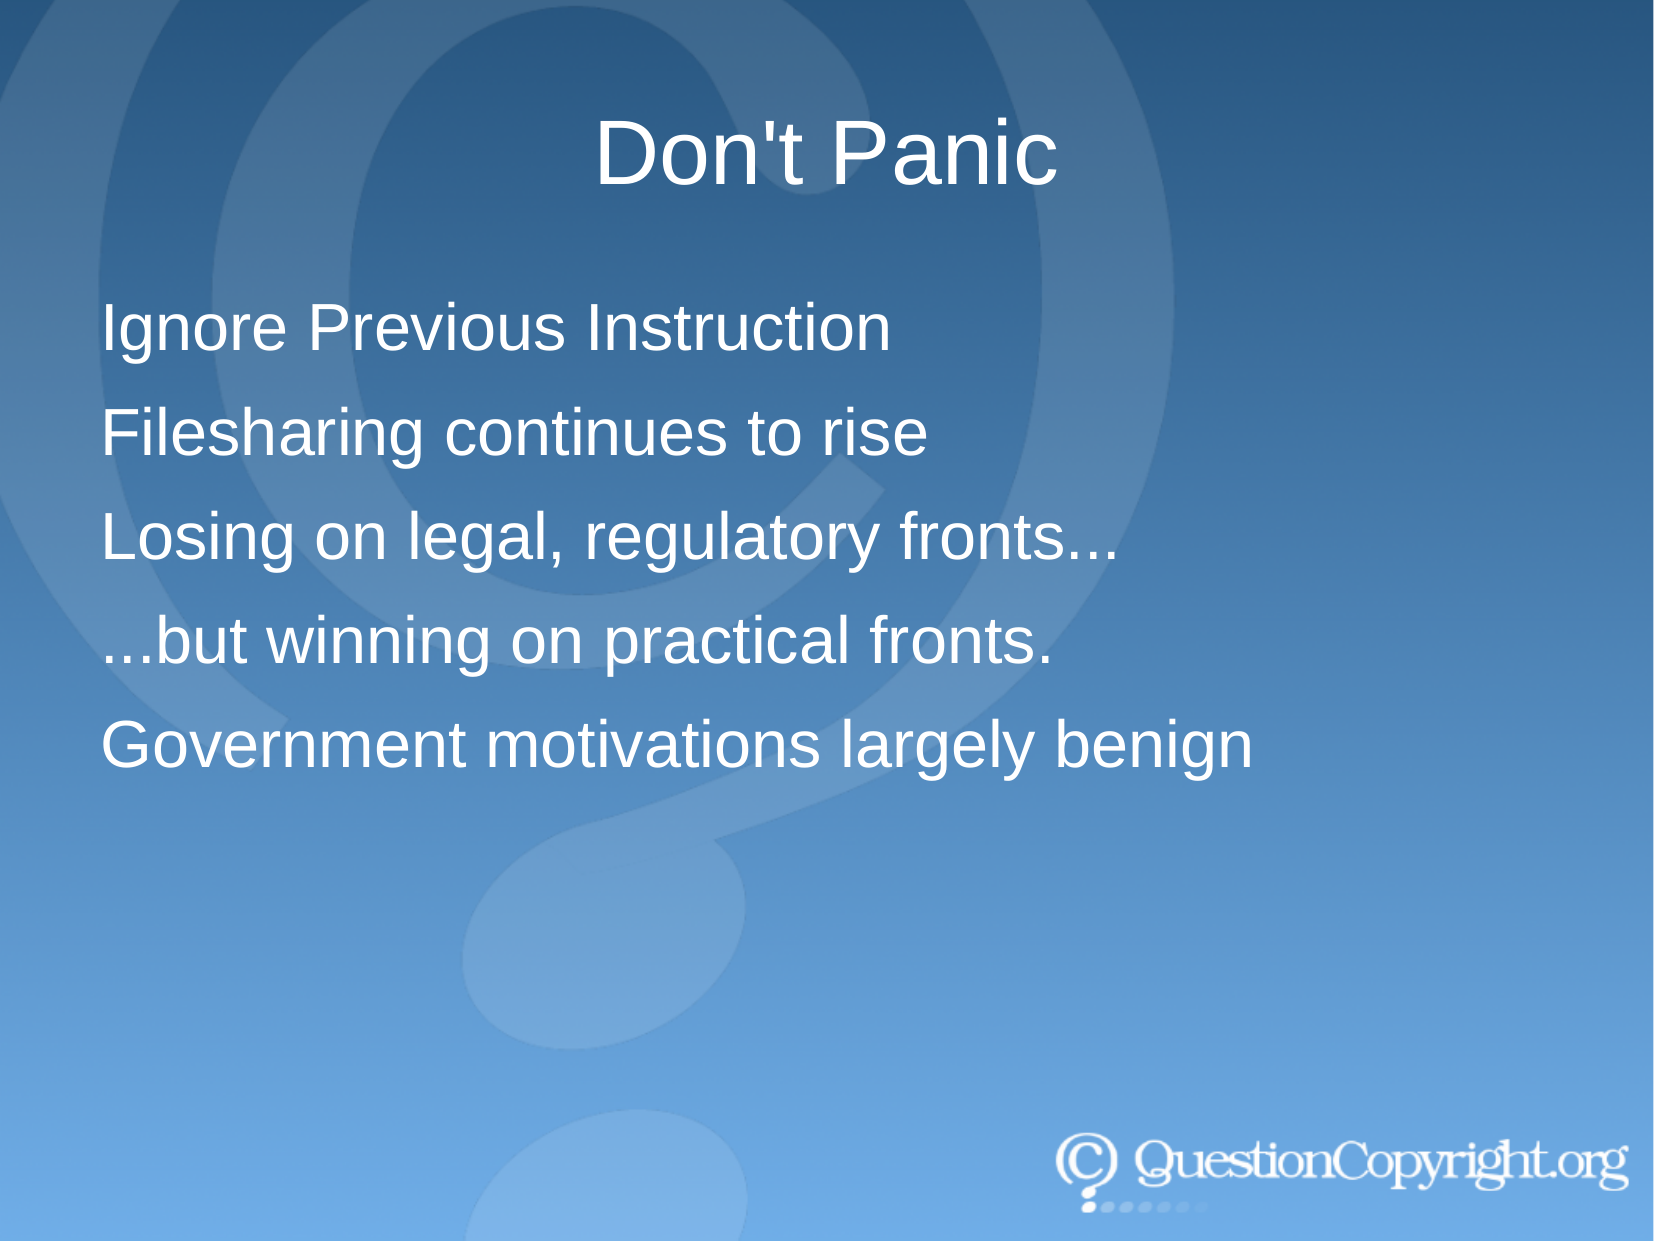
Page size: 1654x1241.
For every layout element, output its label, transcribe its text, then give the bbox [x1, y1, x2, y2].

title Don't Panic [82, 49, 1571, 257]
picture [0, 0, 1654, 1241]
list Ignore Previous Instruction Filesharing continues to rise Losing on legal, regulatory fronts... ...but winning on practical fronts. Government motivations largely benign [82, 290, 1571, 1094]
